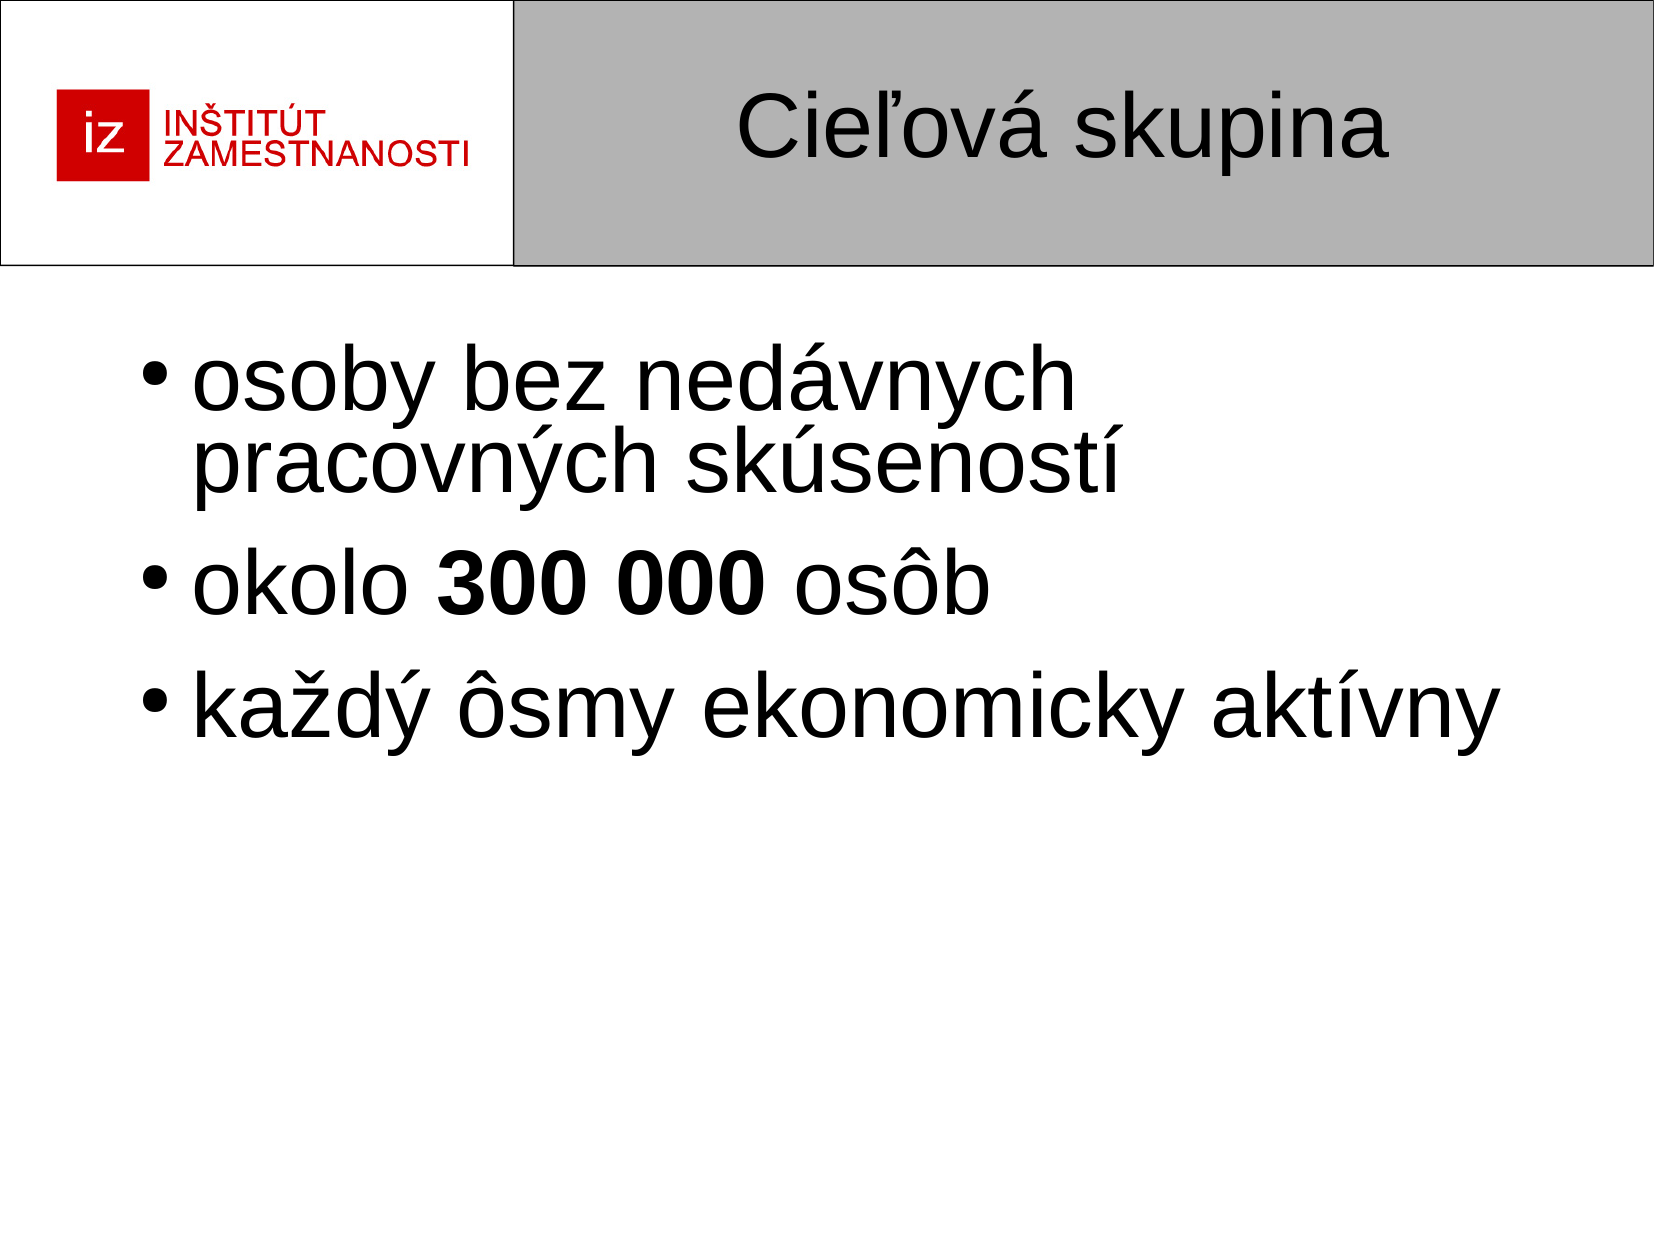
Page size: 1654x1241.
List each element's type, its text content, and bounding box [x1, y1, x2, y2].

title Cieľová skupina [561, 29, 1565, 237]
list osoby bez nedávnych pracovných skúseností okolo 300 000 osôb každý ôsmy ekonomicky aktívny [121, 344, 1533, 1126]
picture [5, 8, 512, 257]
